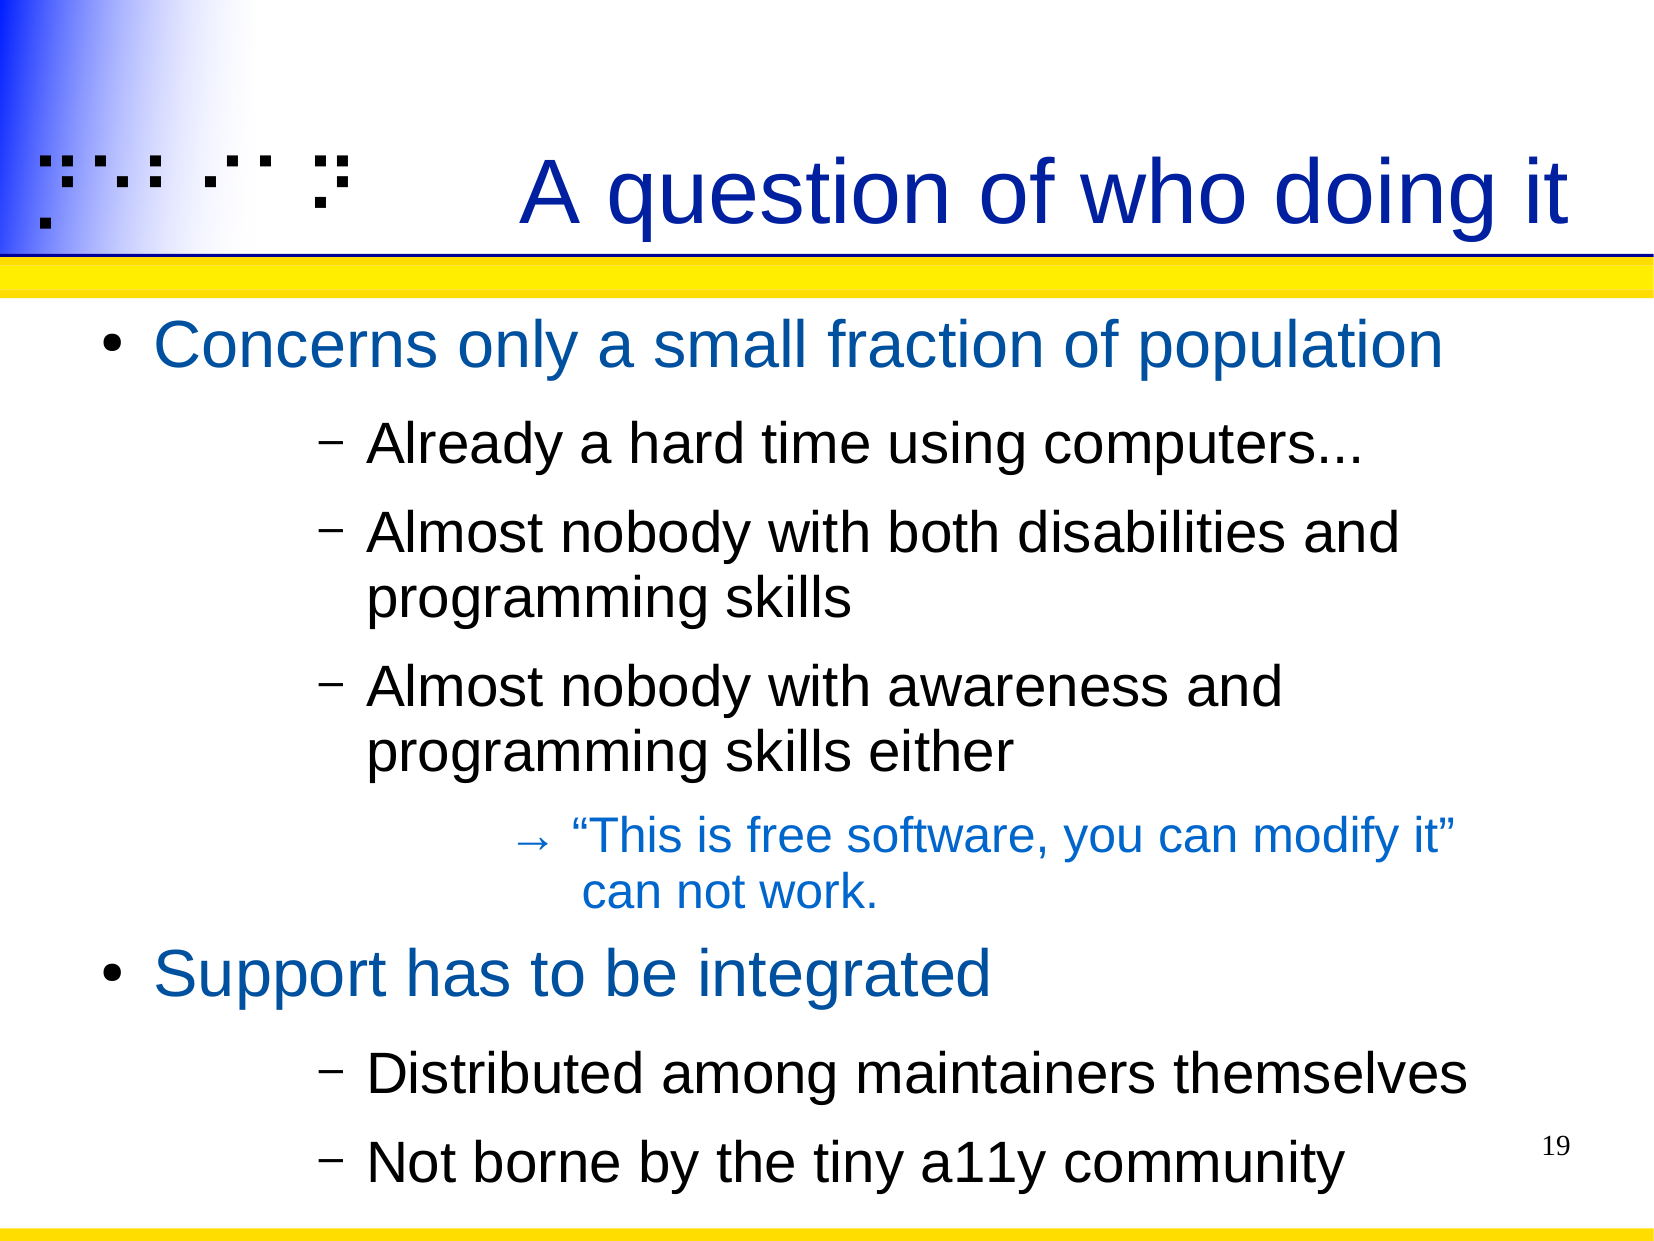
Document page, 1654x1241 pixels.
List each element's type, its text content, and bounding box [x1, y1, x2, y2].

list Concerns only a small fraction of population Already a hard time using computers... Almost nobody with both disabilities and programming skills Almost nobody with awareness and programming skills either → “This is free software, you can modify it” can not work. Support has to be integrated Distributed among maintainers themselves Not borne by the tiny a11y community [82, 307, 1571, 1195]
title A question of who doing it [372, 126, 1571, 257]
